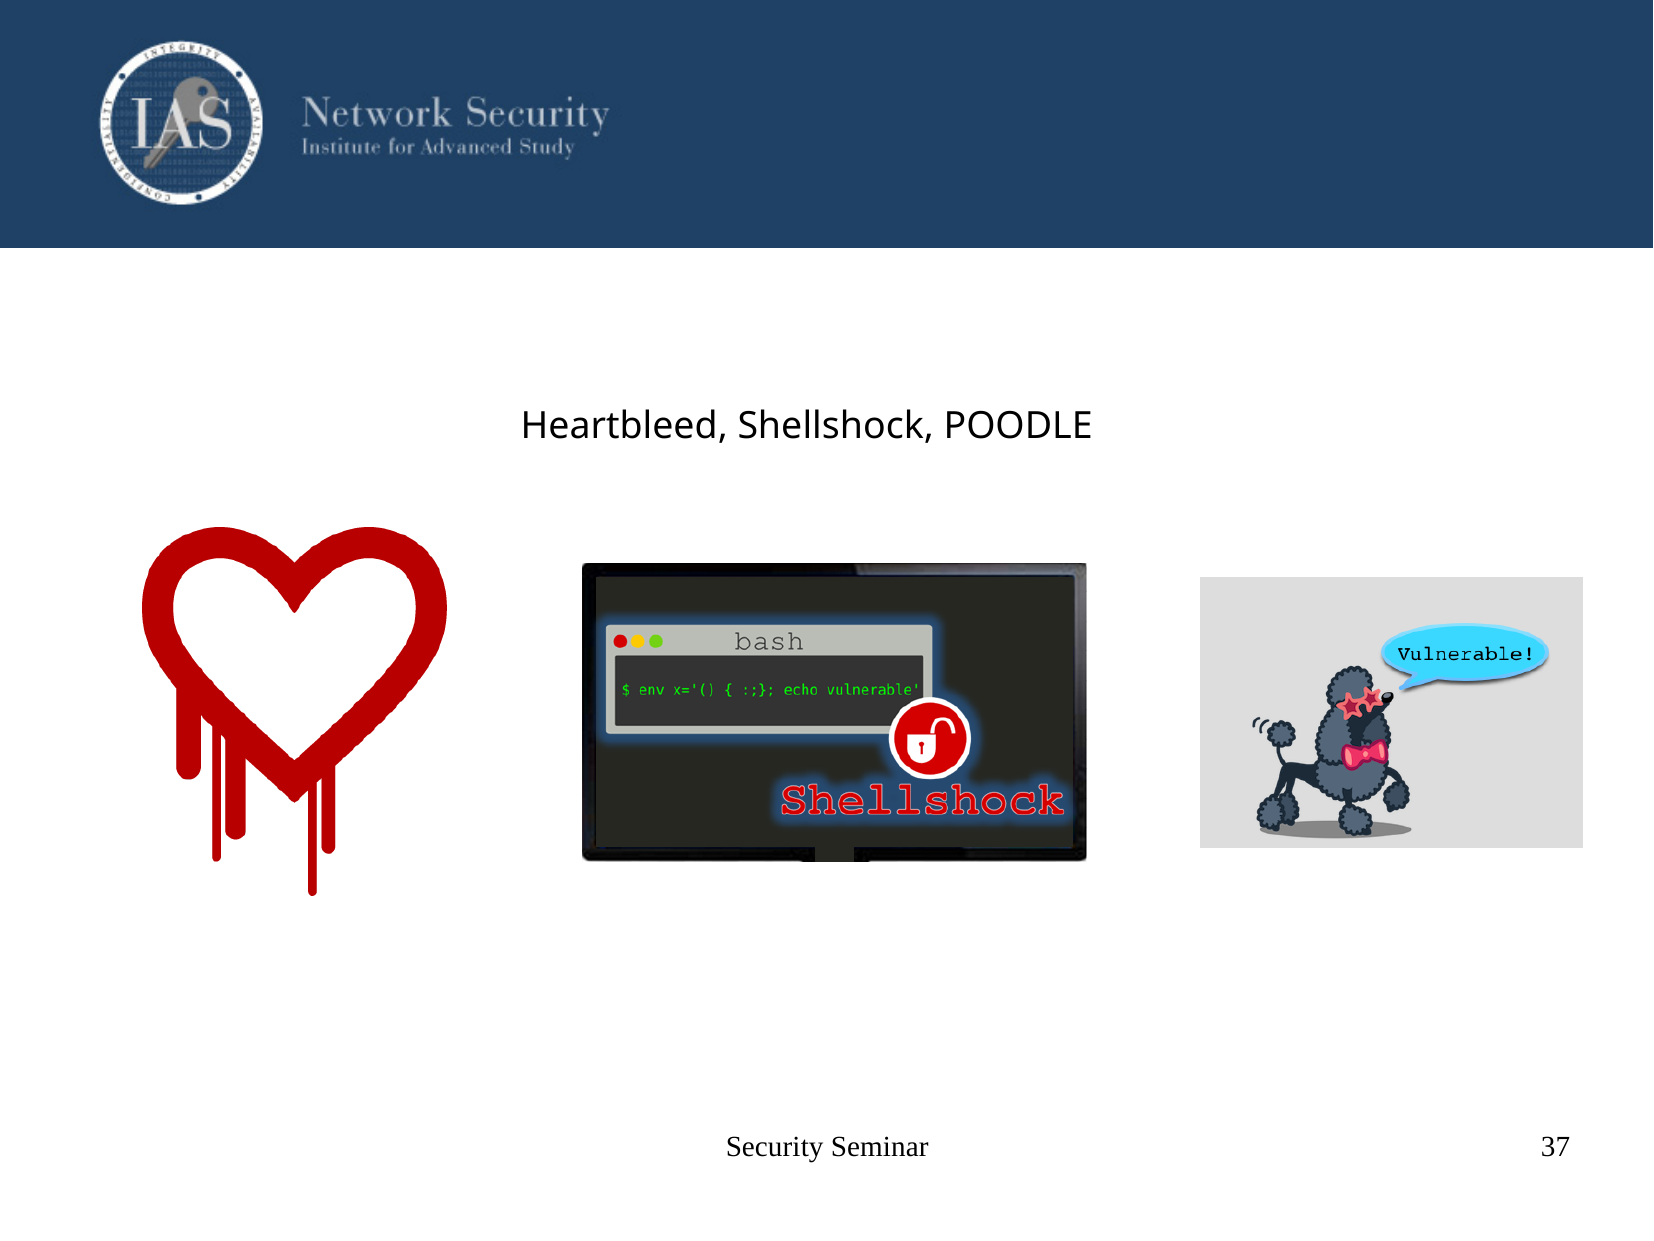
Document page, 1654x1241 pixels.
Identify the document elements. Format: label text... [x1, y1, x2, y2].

text_box Heartbleed, Shellshock, POODLE [505, 391, 1148, 451]
picture [582, 563, 1087, 862]
picture [138, 523, 450, 902]
picture [1200, 577, 1583, 848]
picture [0, 0, 1653, 248]
